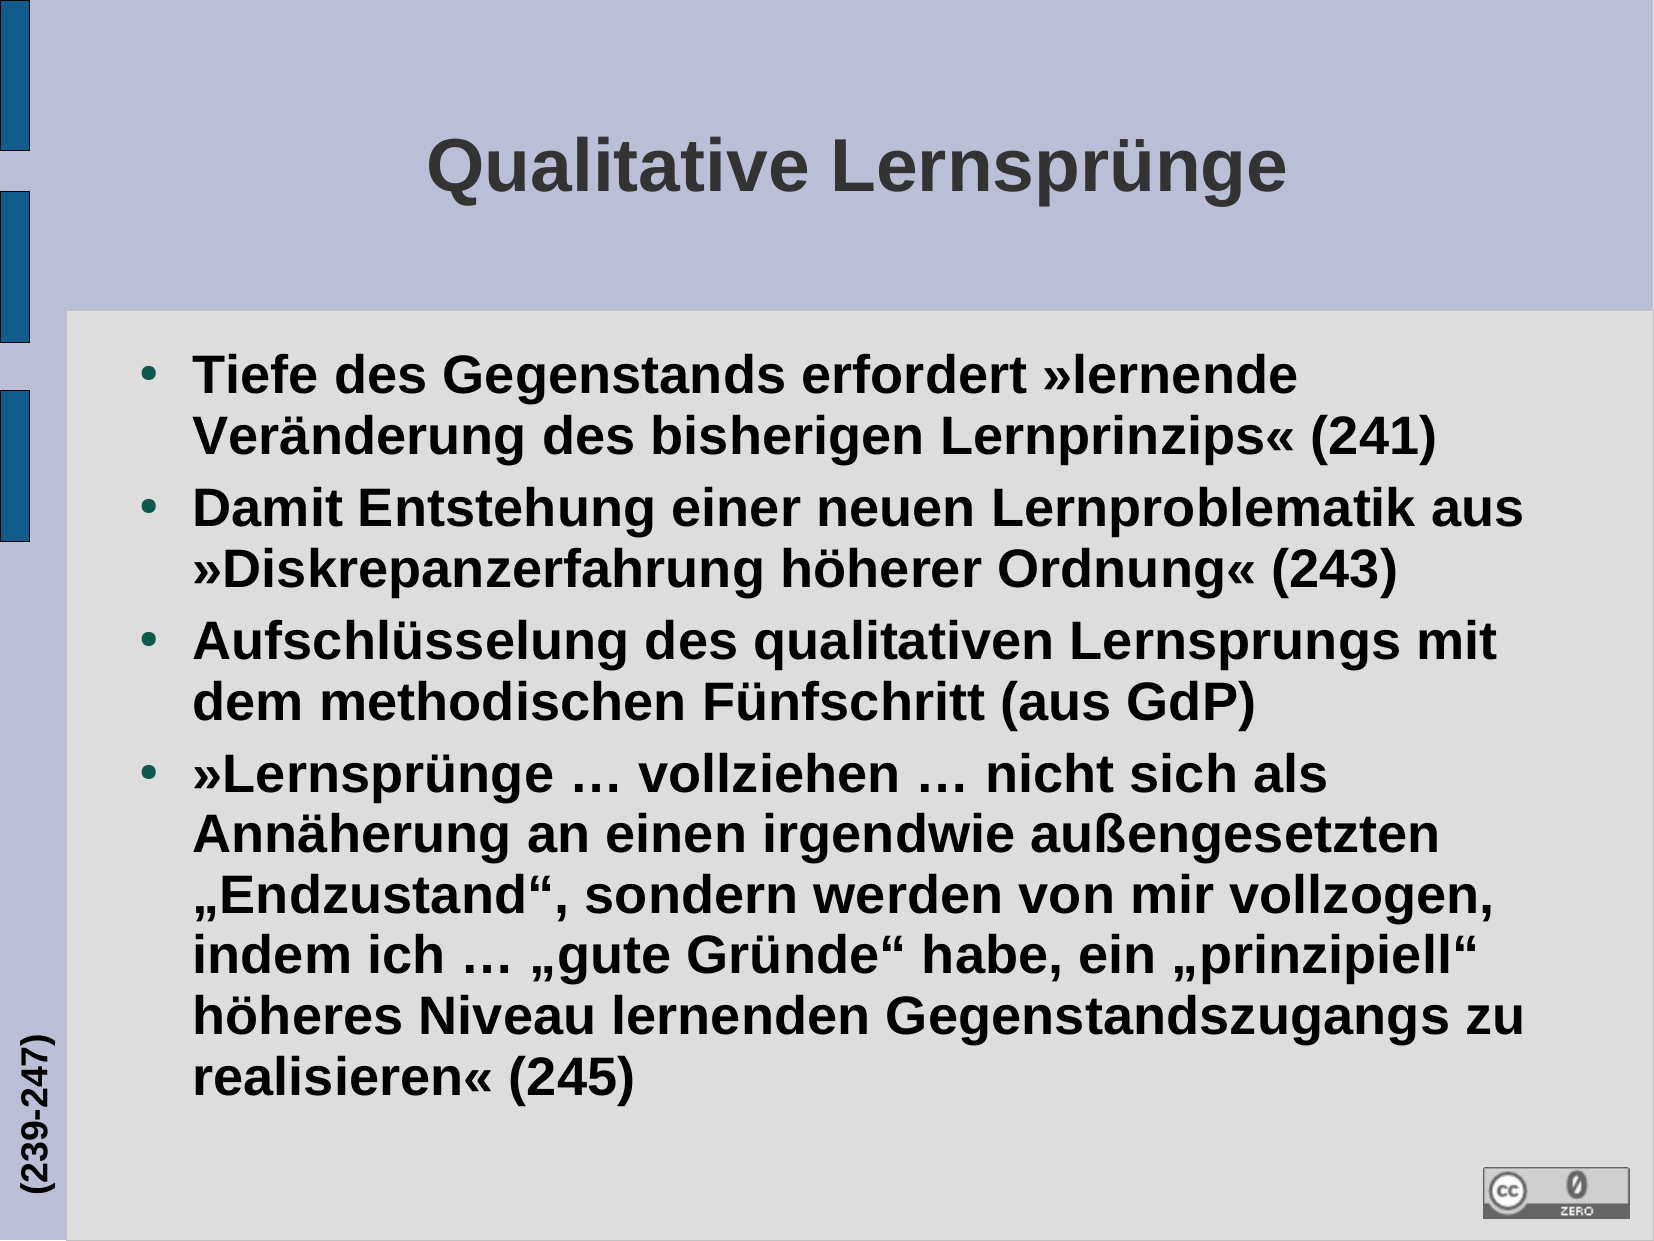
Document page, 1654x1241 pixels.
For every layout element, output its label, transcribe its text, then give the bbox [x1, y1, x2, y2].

text_box (239-247) [5, 1019, 63, 1211]
title Qualitative Lernsprünge [121, 61, 1595, 269]
list Tiefe des Gegenstands erfordert »lernende Veränderung des bisherigen Lernprinzips« (241) Damit Entstehung einer neuen Lernproblematik aus »Diskrepanzerfahrung höherer Ordnung« (243) Aufschlüsselung des qualitativen Lernsprungs mit dem methodischen Fünfschritt (aus GdP) »Lernsprünge … vollziehen … nicht sich als Annäherung an einen irgendwie außengesetzten „Endzustand“, sondern werden von mir vollzogen, indem ich … „gute Gründe“ habe, ein „prinzipiell“ höheres Niveau lernenden Gegenstandszugangs zu realisieren« (245) [121, 344, 1625, 1152]
picture [1483, 1167, 1630, 1219]
